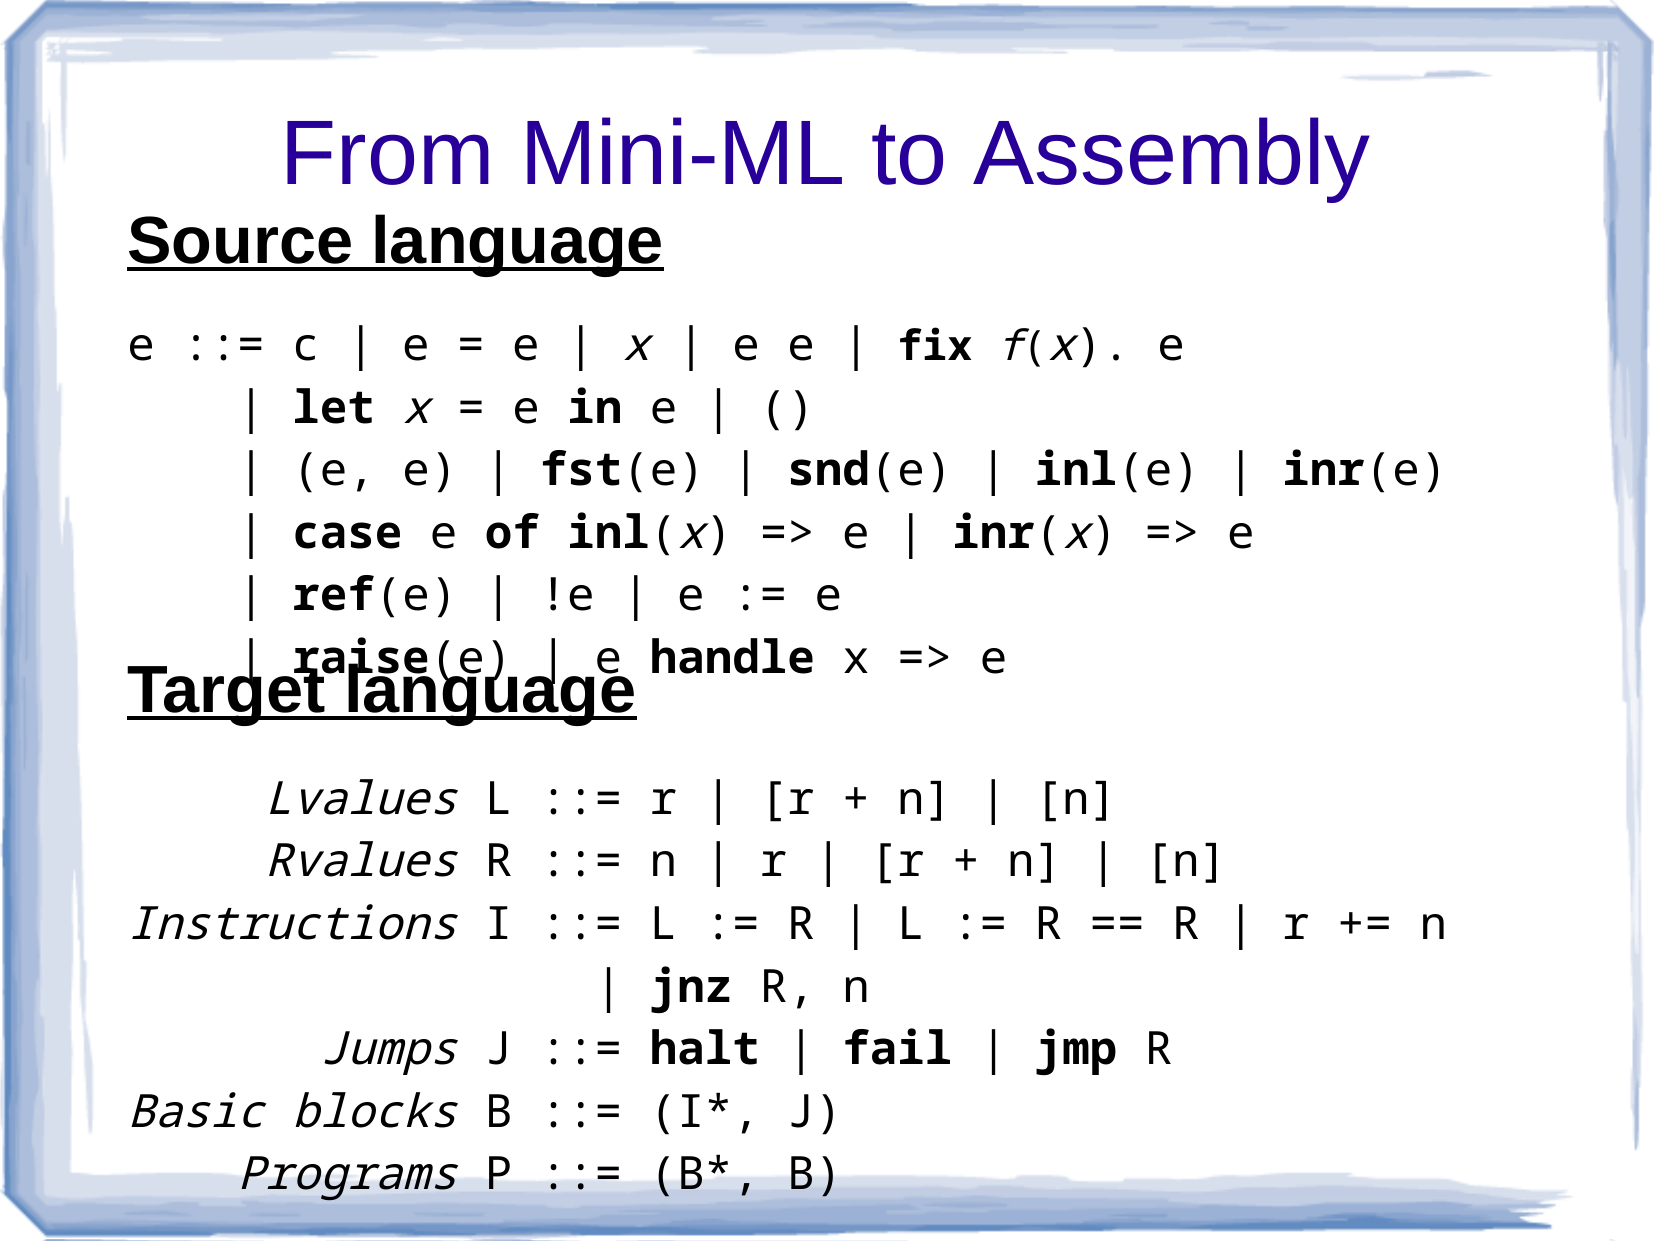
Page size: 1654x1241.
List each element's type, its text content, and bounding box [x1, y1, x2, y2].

picture [0, 0, 1654, 1241]
text_box Lvalues L ::= r | [r + n] | [n] Rvalues R ::= n | r | [r + n] | [n] Instructions I ::= L := R | L := R == R | r += n | jnz R, n Jumps J ::= halt | fail | jmp R Basic blocks B ::= (I*, J) Programs P ::= (B*, B) [112, 757, 1576, 1149]
text_box Target language [112, 644, 1538, 746]
title From Mini-ML to Assembly [82, 56, 1571, 250]
text_box Source language [112, 195, 1538, 297]
text_box e ::= c | e = e | x | e e | fix f(x). e | let x = e in e | () | (e, e) | fst(e) | snd(e) | inl(e) | inr(e) | case e of inl(x) => e | inr(x) => e | ref(e) | !e | e := e | raise(e) | e handle x => e [112, 304, 1538, 644]
